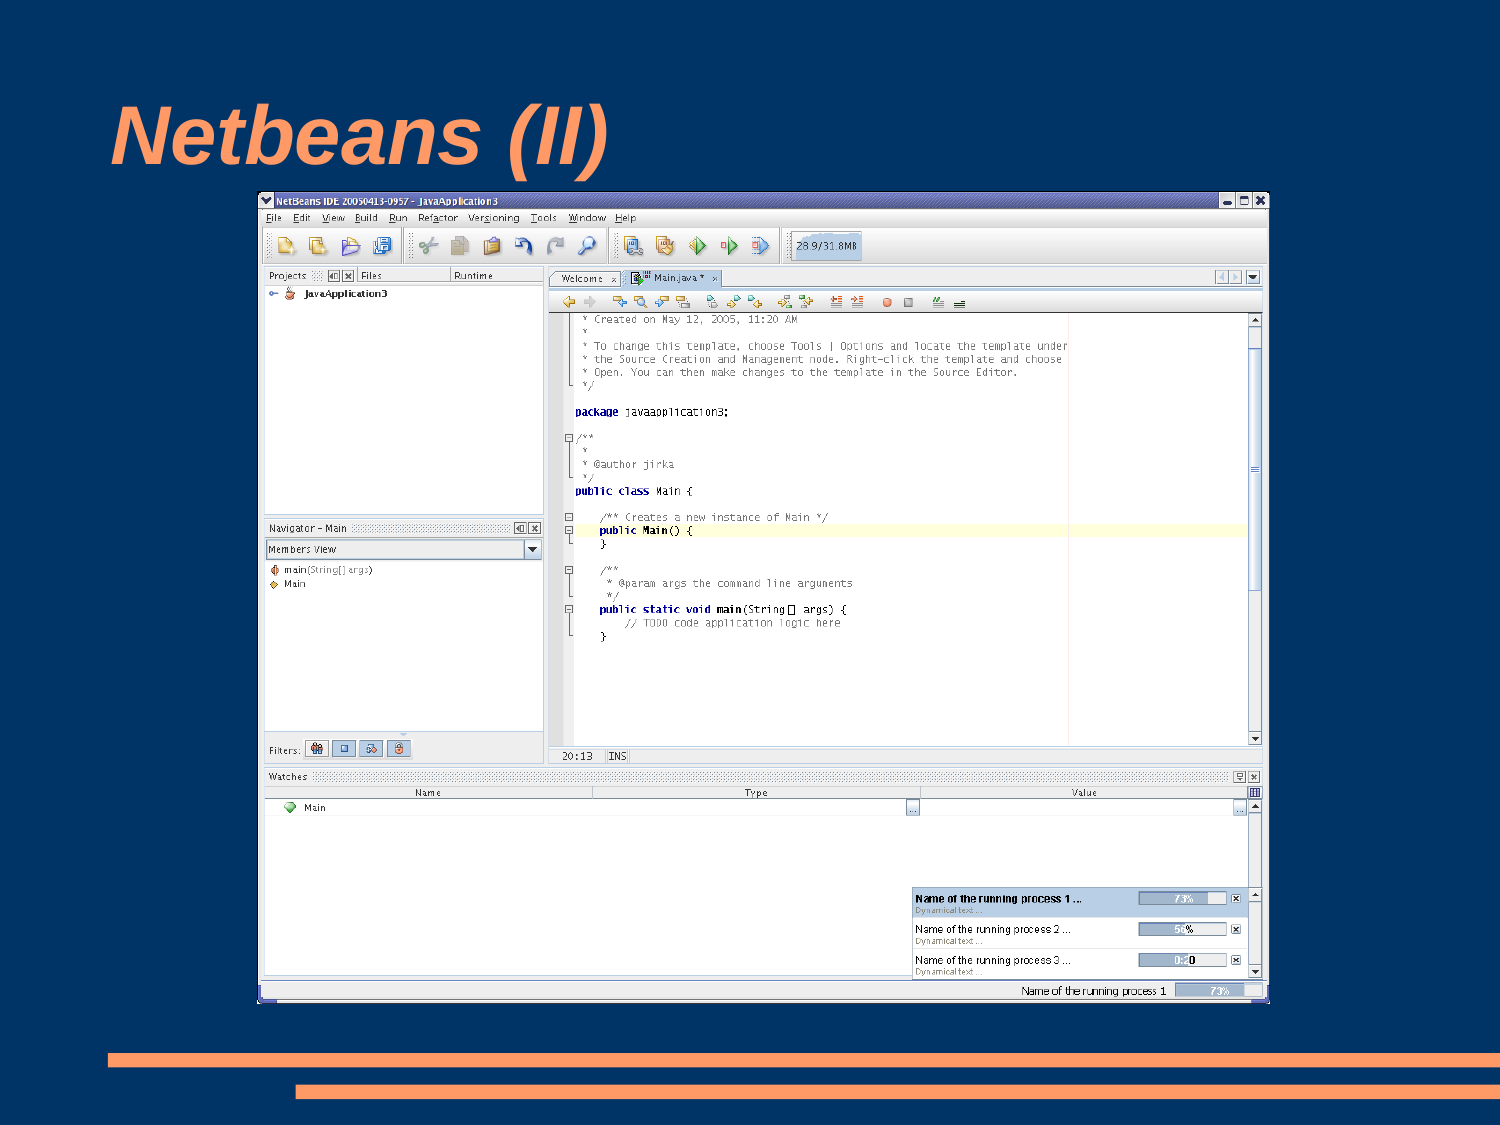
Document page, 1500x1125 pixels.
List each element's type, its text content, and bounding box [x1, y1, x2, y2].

title Netbeans (II) [110, 49, 1392, 223]
picture [257, 191, 1270, 1004]
